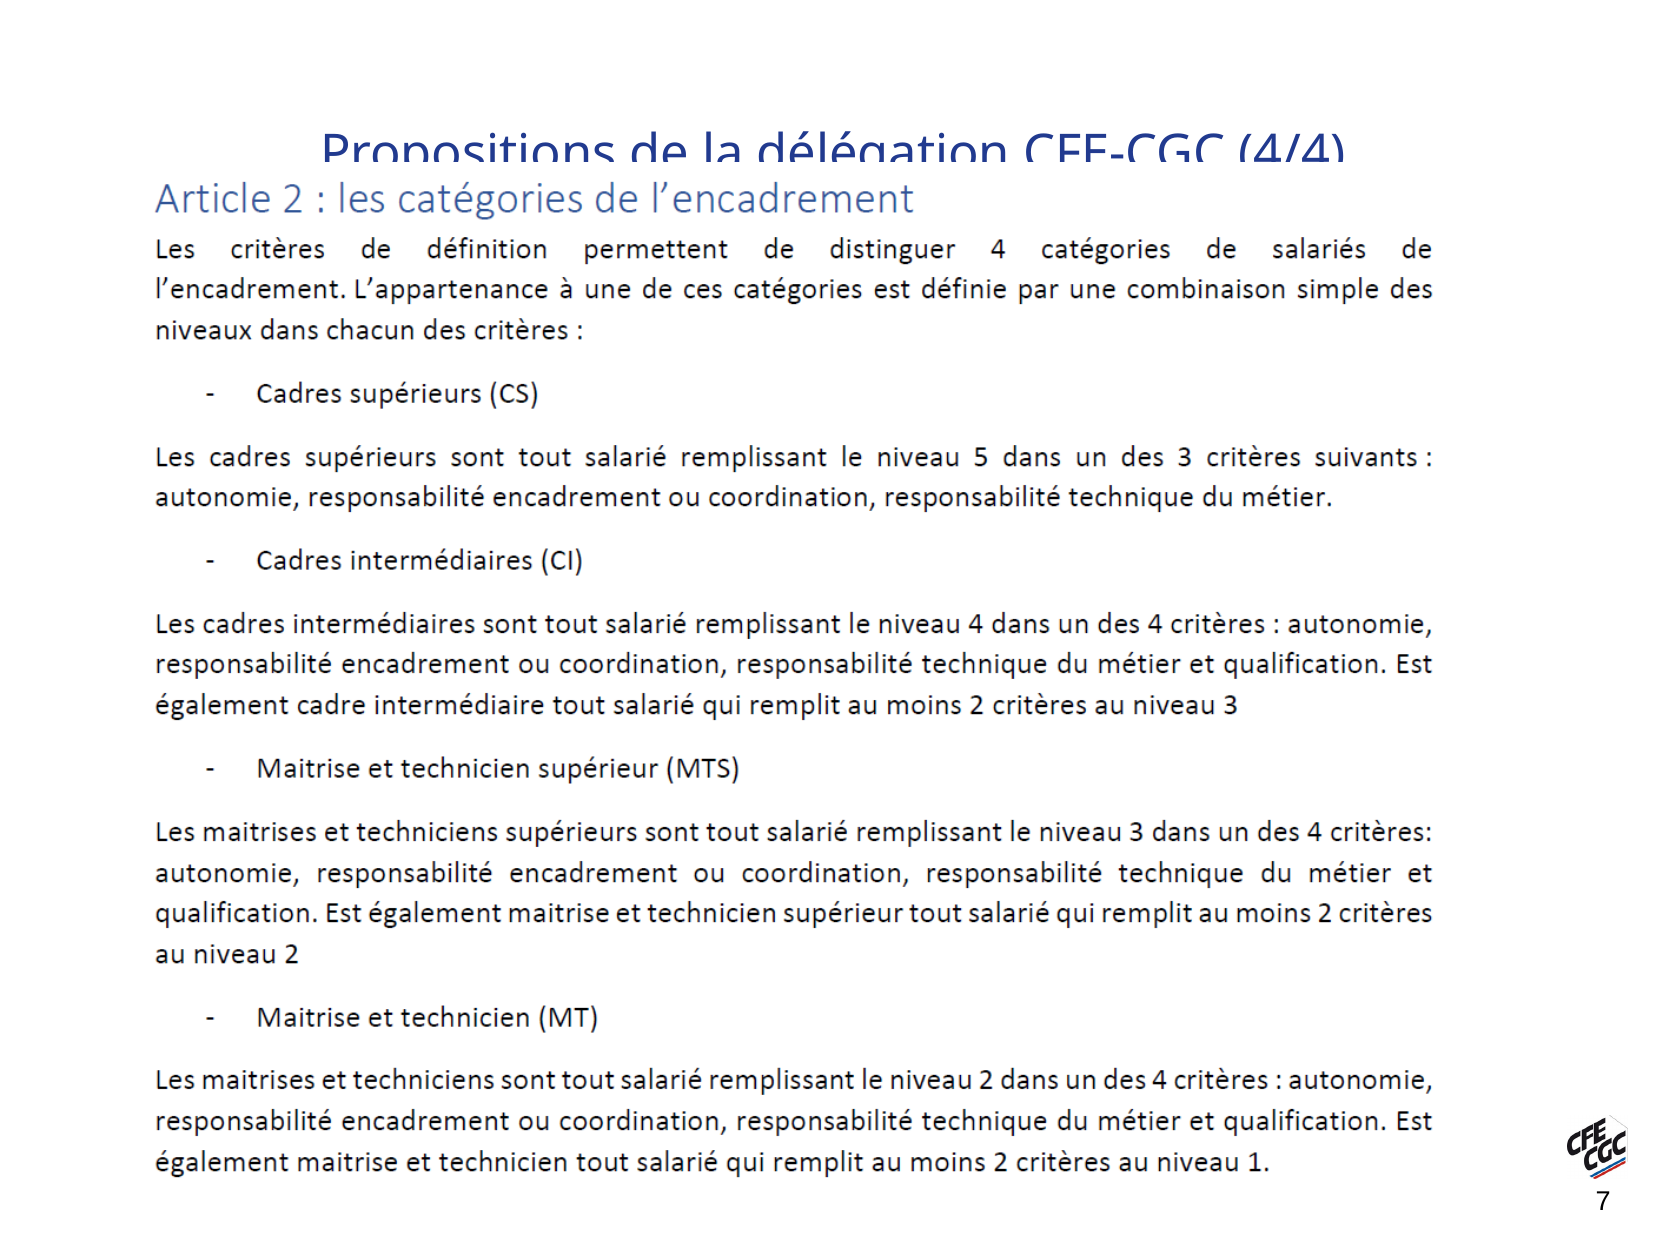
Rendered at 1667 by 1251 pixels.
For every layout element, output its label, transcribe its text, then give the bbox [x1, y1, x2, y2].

title Propositions de la délégation CFE-CGC (4/4) [52, 42, 1596, 163]
picture [145, 162, 1476, 1195]
